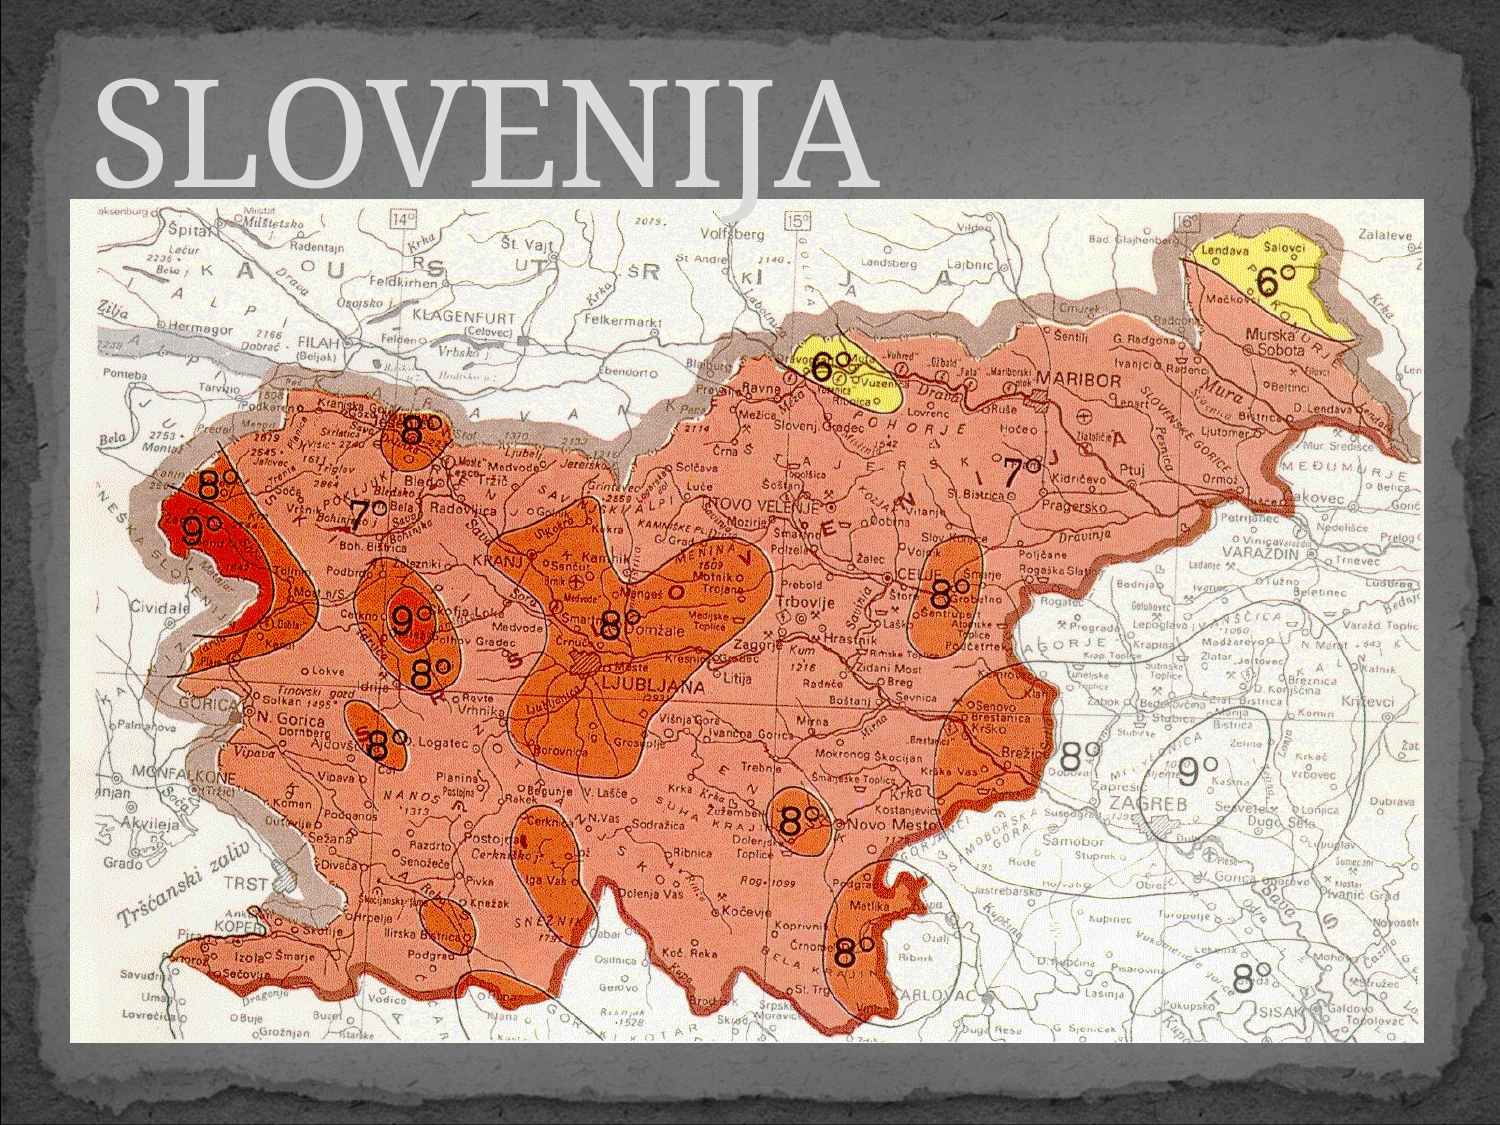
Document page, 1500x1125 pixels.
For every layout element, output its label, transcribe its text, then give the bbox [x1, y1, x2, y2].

title SLOVENIJA [75, 24, 1425, 225]
picture [0, 0, 1500, 1125]
